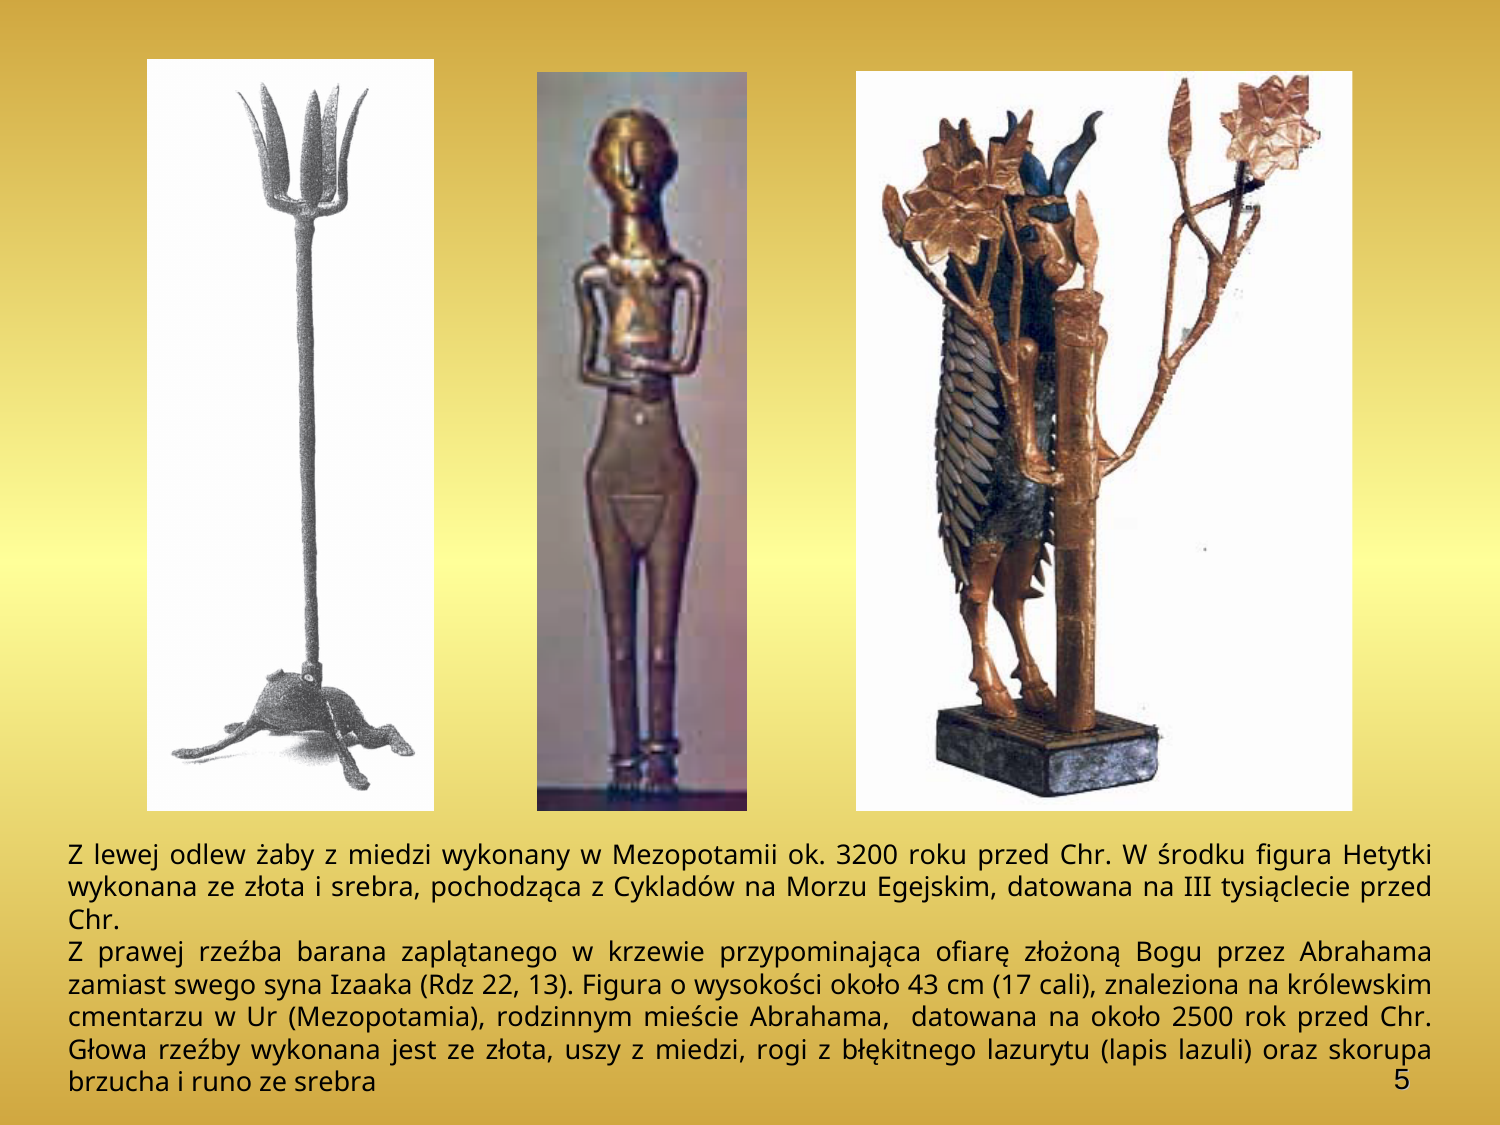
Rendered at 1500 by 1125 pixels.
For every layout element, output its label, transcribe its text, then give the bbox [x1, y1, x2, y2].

text_box Z lewej odlew żaby z miedzi wykonany w Mezopotamii ok. 3200 roku przed Chr. W środku figura Hetytki wykonana ze złota i srebra, pochodząca z Cykladów na Morzu Egejskim, datowana na III tysiąclecie przed Chr. Z prawej rzeźba barana zaplątanego w krzewie przypominająca ofiarę złożoną Bogu przez Abrahama zamiast swego syna Izaaka (Rdz 22, 13). Figura o wysokości około 43 cm (17 cali), znaleziona na królewskim cmentarzu w Ur (Mezopotamia), rodzinnym mieście Abrahama, datowana na około 2500 rok przed Chr. Głowa rzeźby wykonana jest ze złota, uszy z miedzi, rogi z błękitnego lazurytu (lapis lazuli) oraz skorupa brzucha i runo ze srebra [53, 829, 1447, 1105]
picture [537, 72, 747, 811]
picture [856, 71, 1353, 811]
picture [147, 59, 434, 811]
